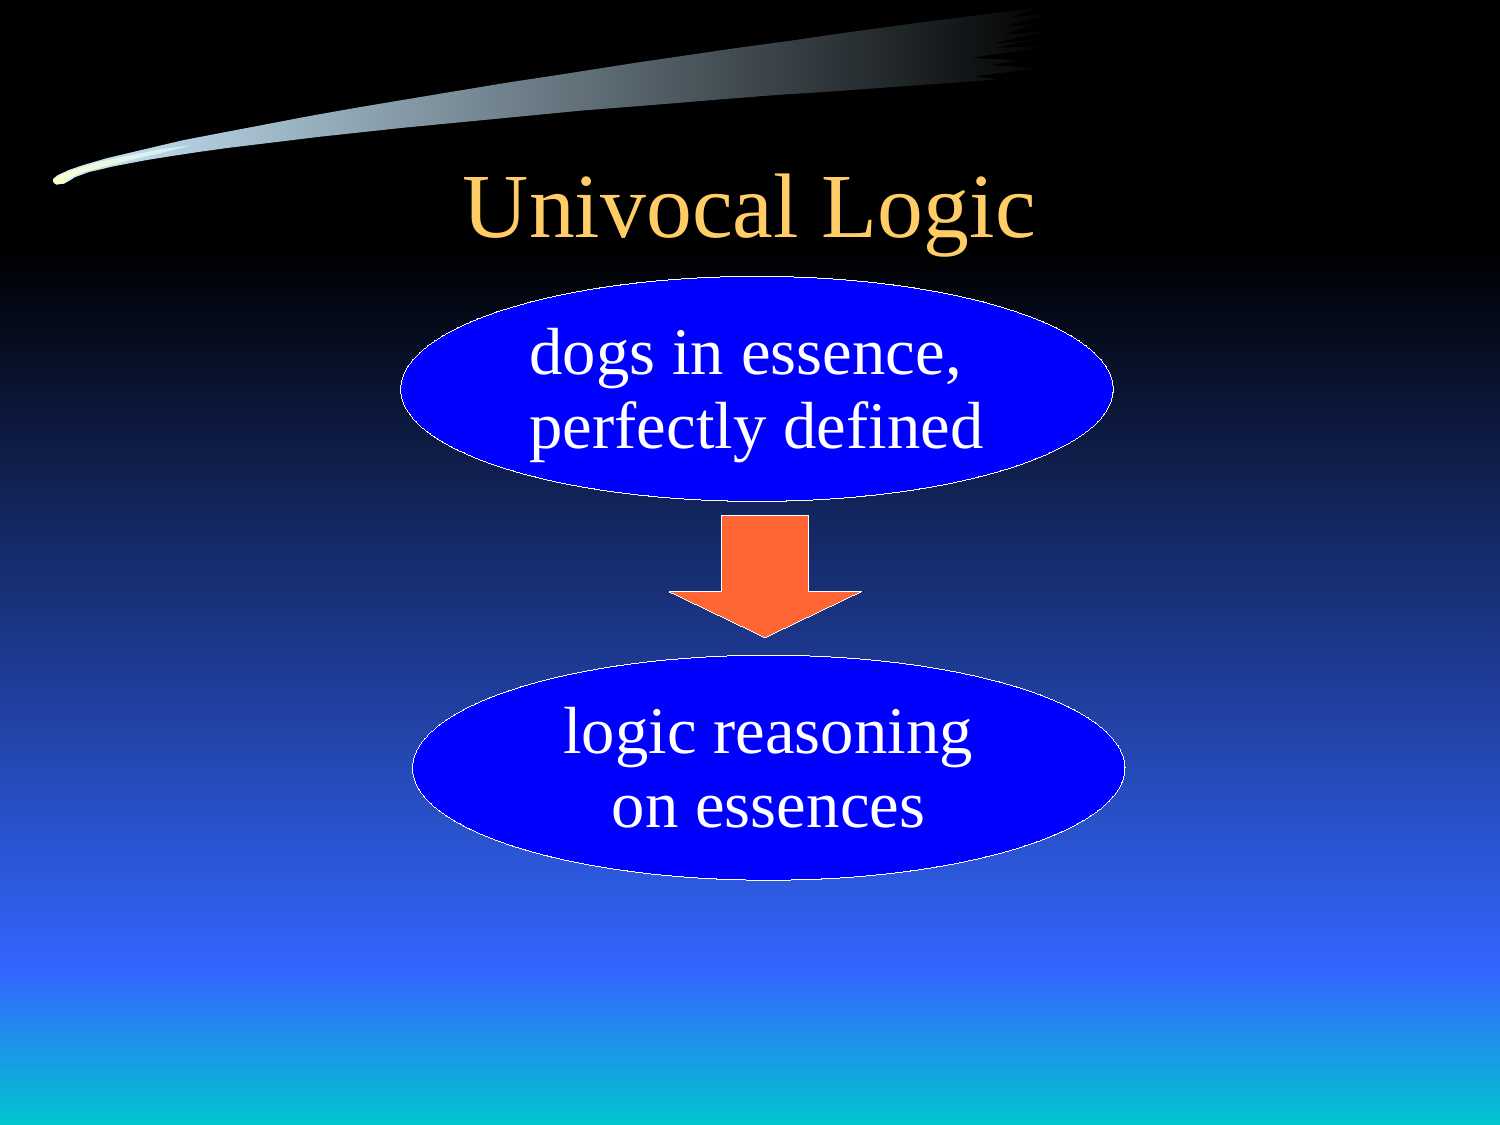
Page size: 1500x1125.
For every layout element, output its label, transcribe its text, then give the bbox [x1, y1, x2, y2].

title Univocal Logic [112, 112, 1388, 301]
text_box logic reasoning on essences [412, 655, 1126, 881]
text_box [669, 515, 862, 638]
text_box dogs in essence, perfectly defined [400, 276, 1114, 502]
